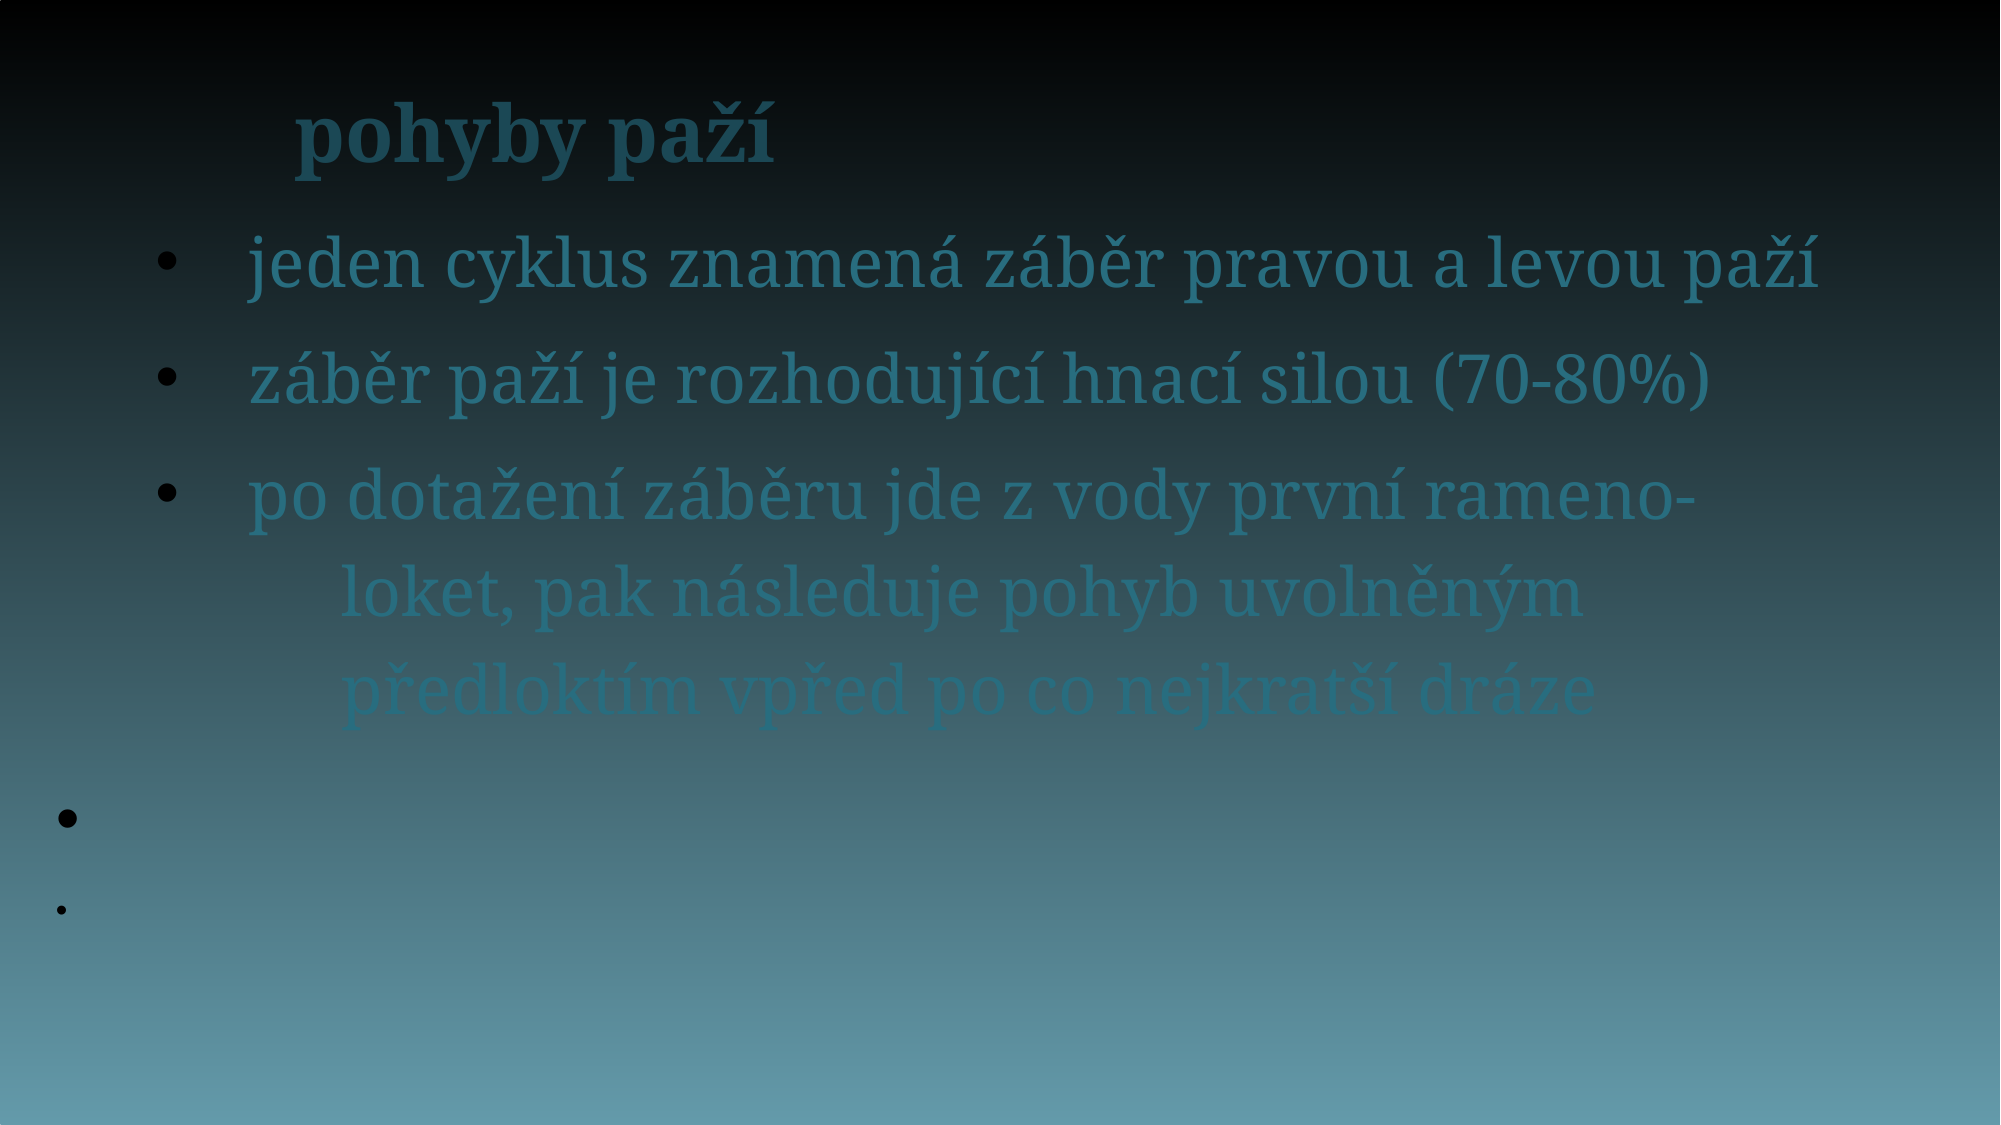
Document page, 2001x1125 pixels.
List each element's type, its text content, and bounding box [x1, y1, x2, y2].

title pohyby paží [279, 0, 1630, 187]
list jeden cyklus znamená záběr pravou a levou paží záběr paží je rozhodující hnací silou (70-80%) po dotažení záběru jde z vody první rameno-loket, pak následuje pohyb uvolněným předloktím vpřed po co nejkratší dráze [40, 196, 1880, 940]
